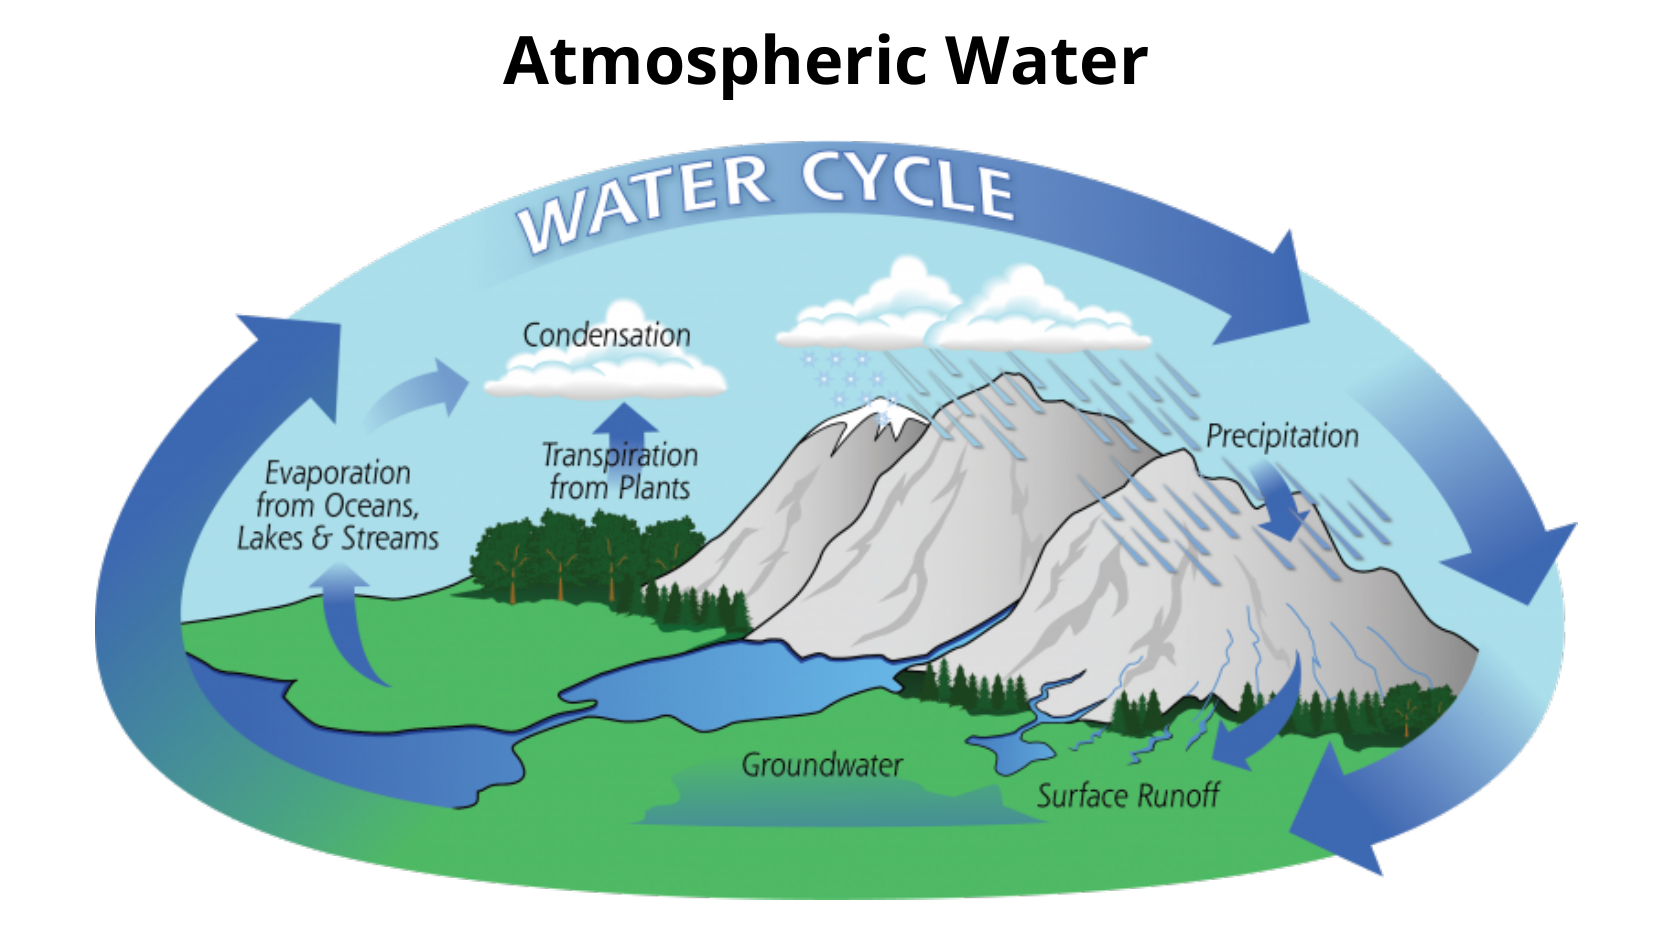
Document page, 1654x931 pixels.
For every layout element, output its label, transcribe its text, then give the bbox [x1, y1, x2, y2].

title Atmospheric Water [0, 7, 1654, 118]
picture [95, 140, 1578, 901]
